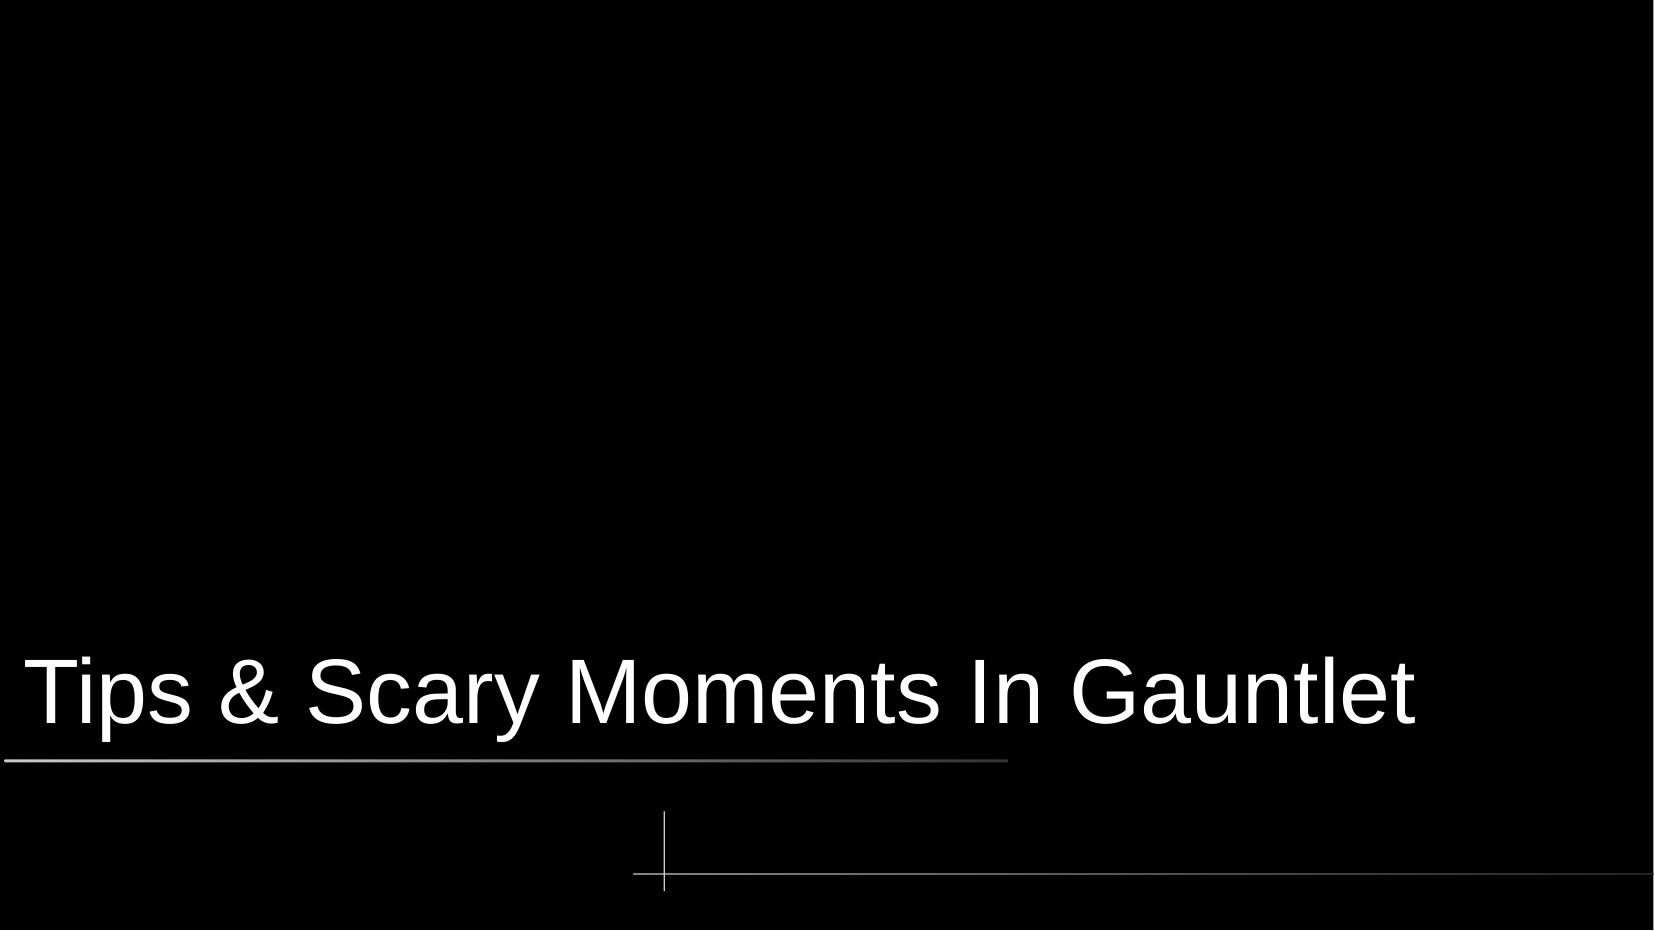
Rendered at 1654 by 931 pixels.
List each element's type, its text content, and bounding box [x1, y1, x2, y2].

title Tips & Scary Moments In Gauntlet [23, 637, 1501, 746]
